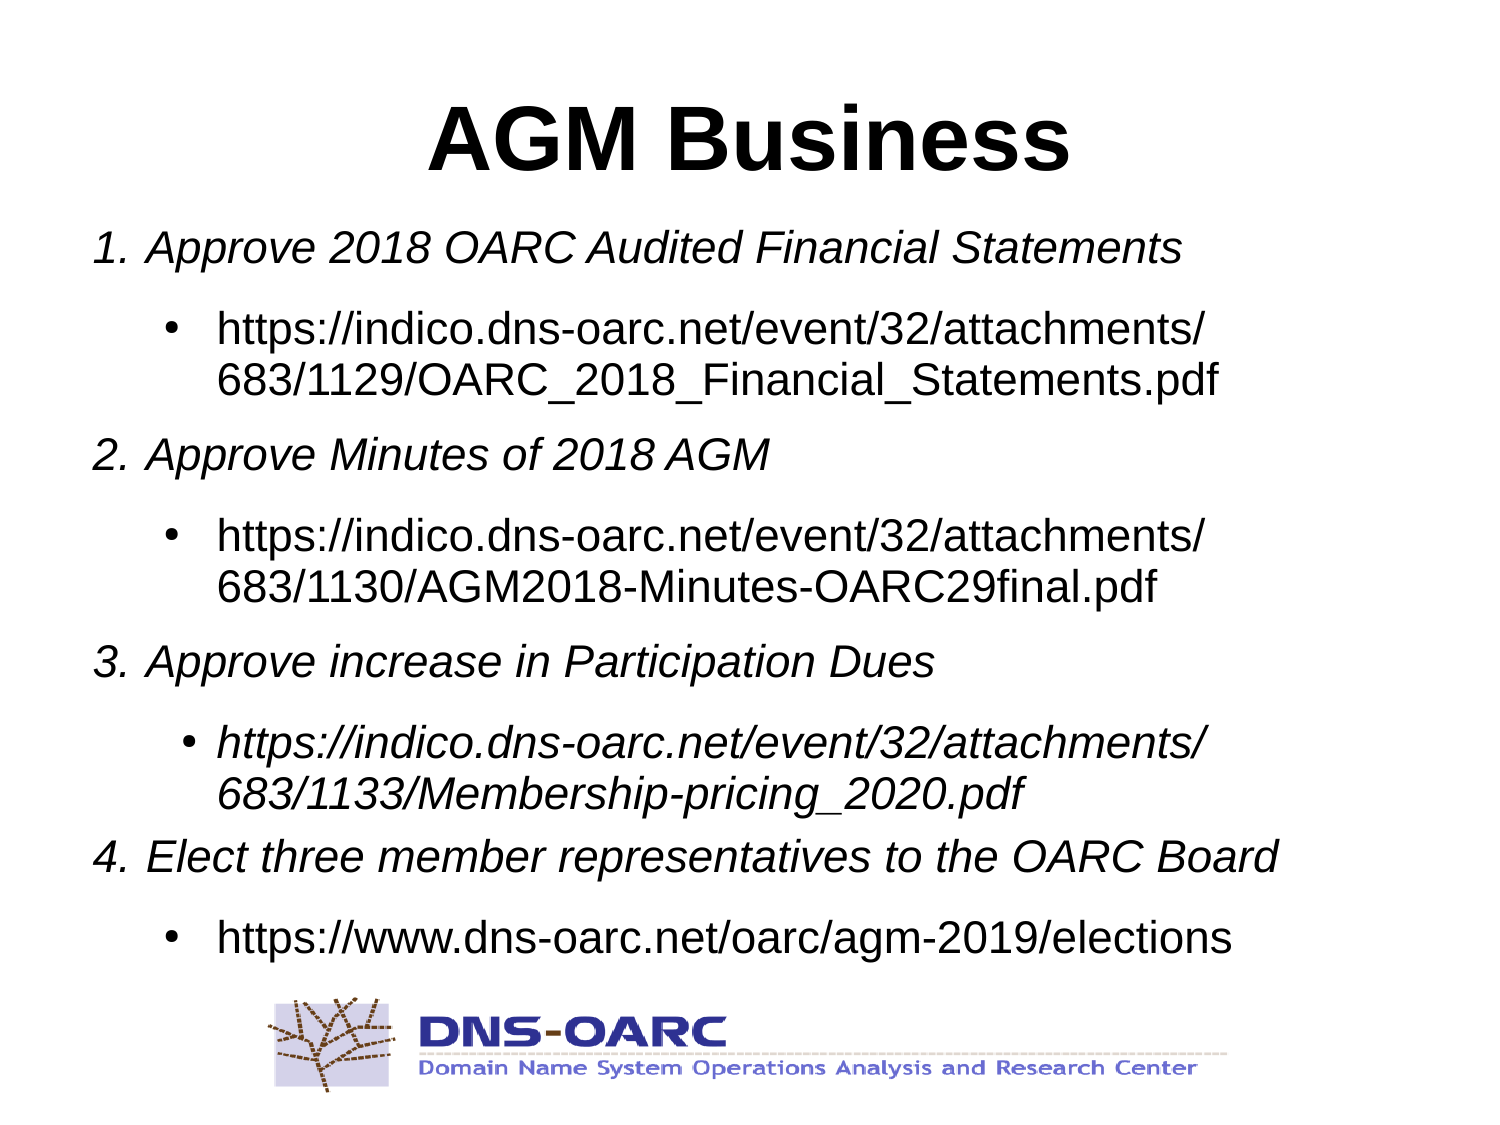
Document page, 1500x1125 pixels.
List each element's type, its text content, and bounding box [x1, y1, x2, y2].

picture [214, 991, 1259, 1099]
list Approve 2018 OARC Audited Financial Statements https://indico.dns-oarc.net/event/32/attachments/683/1129/OARC_2018_Financial_Statements.pdf Approve Minutes of 2018 AGM https://indico.dns-oarc.net/event/32/attachments/683/1130/AGM2018-Minutes-OARC29final.pdf Approve increase in Participation Dues https://indico.dns-oarc.net/event/32/attachments/683/1133/Membership-pricing_2020.pdf Elect three member representatives to the OARC Board https://www.dns-oarc.net/oarc/agm-2019/elections [75, 221, 1425, 949]
title AGM Business [75, 44, 1425, 221]
